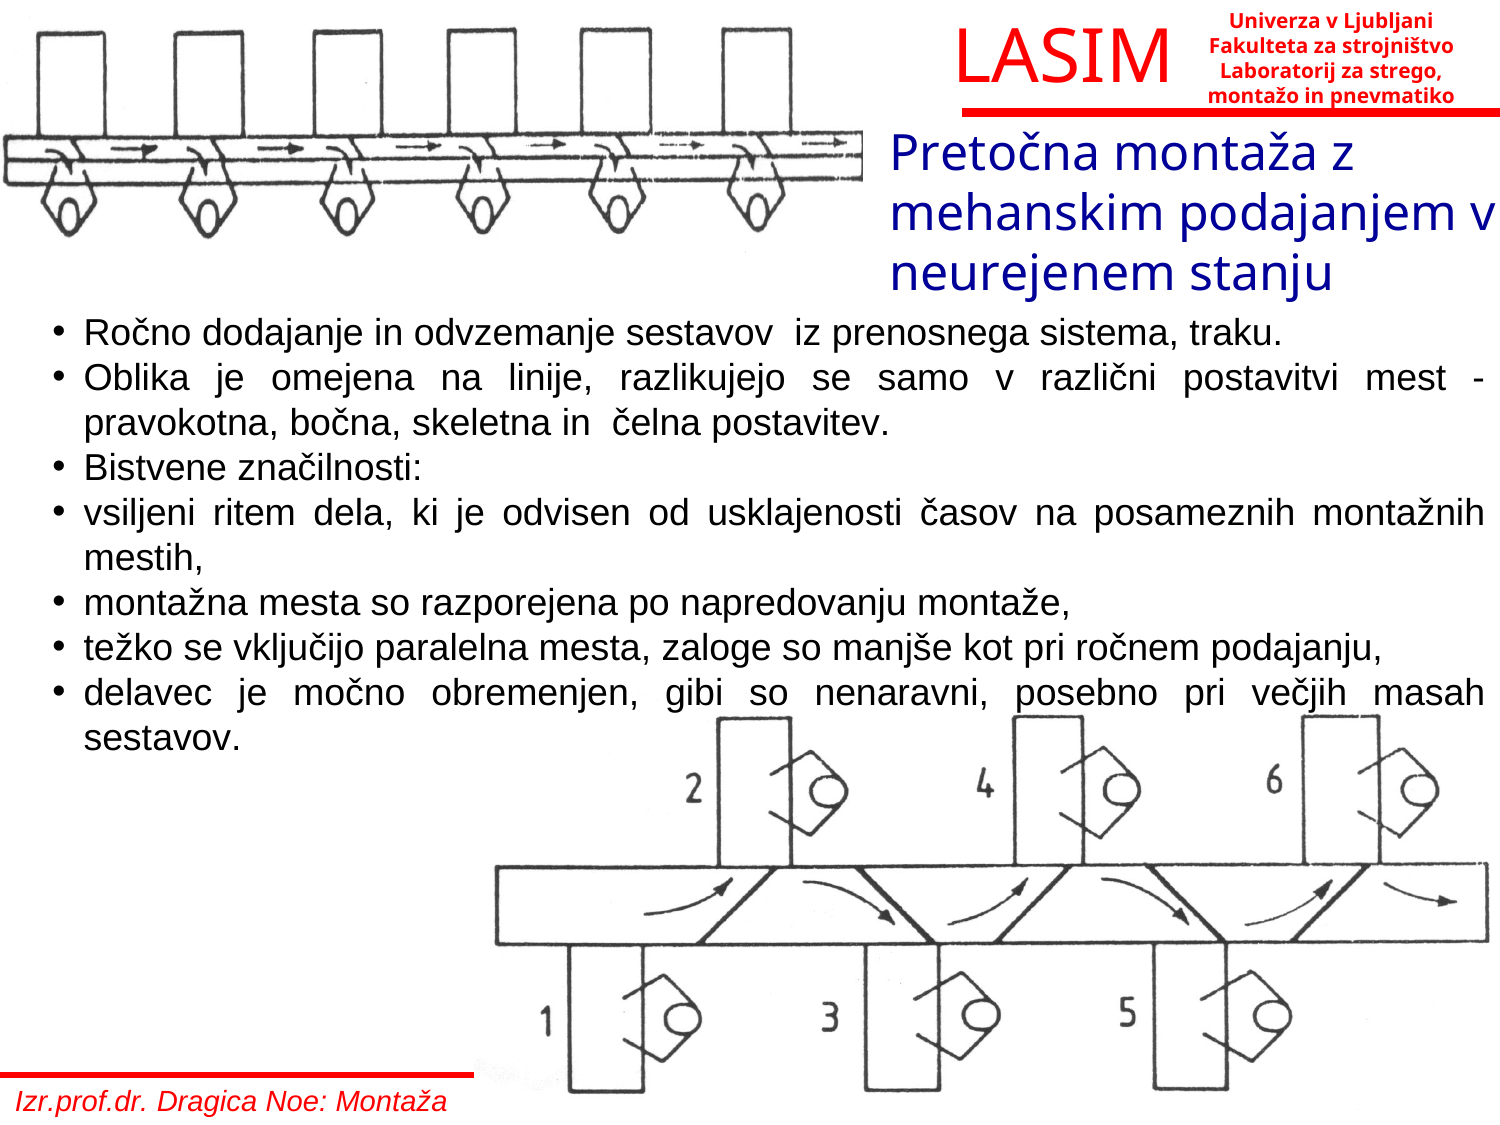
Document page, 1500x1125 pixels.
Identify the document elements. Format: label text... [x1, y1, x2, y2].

text_box Pretočna montaža z mehanskim podajanjem v neurejenem stanju [874, 112, 1500, 299]
picture [0, 0, 863, 263]
picture [474, 766, 1500, 1110]
text_box Ročno dodajanje in odvzemanje sestavov iz prenosnega sistema, traku. Oblika je omejena na linije, razlikujejo se samo v različni postavitvi mest - pravokotna, bočna, skeletna in čelna postavitev. Bistvene značilnosti: vsiljeni ritem dela, ki je odvisen od usklajenosti časov na posameznih montažnih mestih, montažna mesta so razporejena po napredovanju montaže, težko se vključijo paralelna mesta, zaloge so manjše kot pri ročnem podajanju, delavec je močno obremenjen, gibi so nenaravni, posebno pri večjih masah sestavov. [37, 299, 1500, 766]
